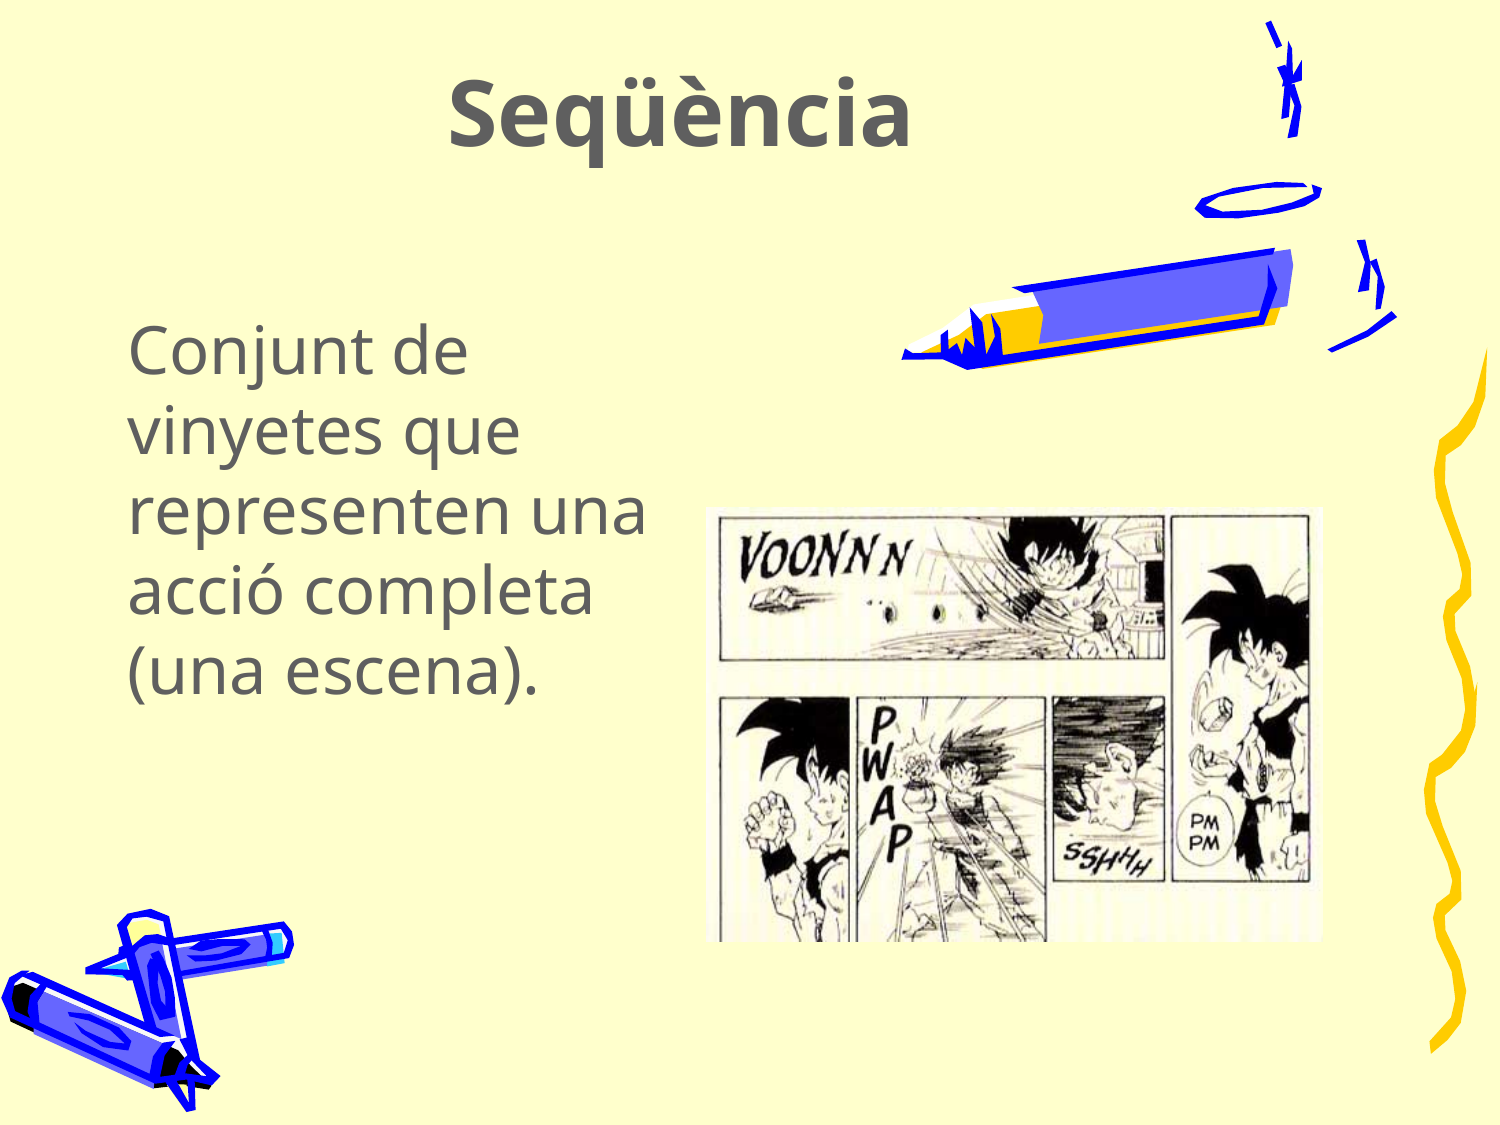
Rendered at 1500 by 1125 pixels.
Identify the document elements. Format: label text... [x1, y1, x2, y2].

picture [706, 507, 1323, 942]
list Conjunt de vinyetes que representen una acció completa (una escena). [112, 299, 729, 953]
title Seqüència [118, 47, 1246, 173]
